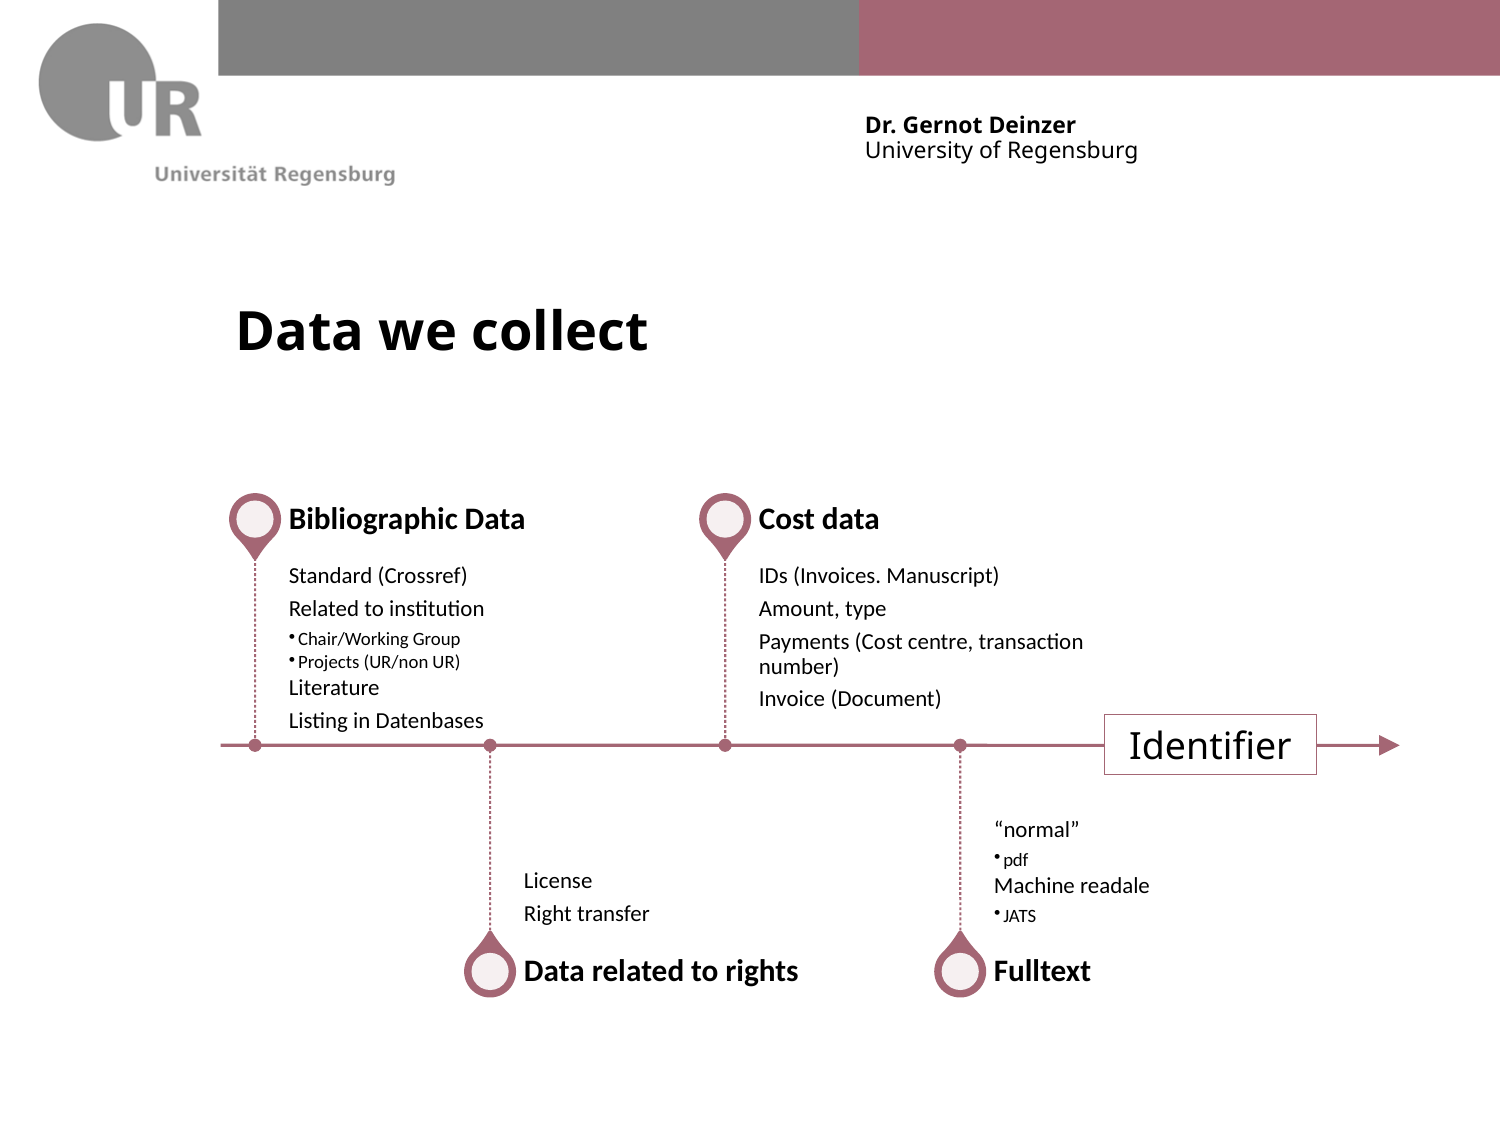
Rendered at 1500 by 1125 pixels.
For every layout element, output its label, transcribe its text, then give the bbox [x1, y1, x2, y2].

text_box Standard (Crossref) Related to institution Chair/Working Group Projects (UR/non UR) Literature Listing in Datenbases [288, 553, 682, 746]
text_box [954, 739, 967, 752]
text_box Bibliographic Data [288, 485, 682, 553]
text_box “normal” pdf Machine readale JATS [994, 745, 1387, 937]
text_box License Right transfer [523, 745, 917, 937]
text_box IDs (Invoices. Manuscript) Amount, type Payments (Cost centre, transaction number) Invoice (Document) [758, 553, 1152, 746]
text_box [719, 739, 732, 752]
title Data we collect [220, 271, 1400, 386]
text_box [701, 495, 750, 557]
text_box [248, 739, 262, 752]
picture [17, 18, 419, 209]
text_box [484, 739, 497, 752]
text_box [936, 934, 985, 996]
text_box Cost data [758, 485, 1152, 553]
text_box Fulltext [994, 937, 1387, 1006]
text_box [466, 934, 514, 996]
text_box [231, 495, 279, 557]
text_box Data related to rights [523, 937, 917, 1006]
text_box Identifier [1104, 714, 1317, 775]
